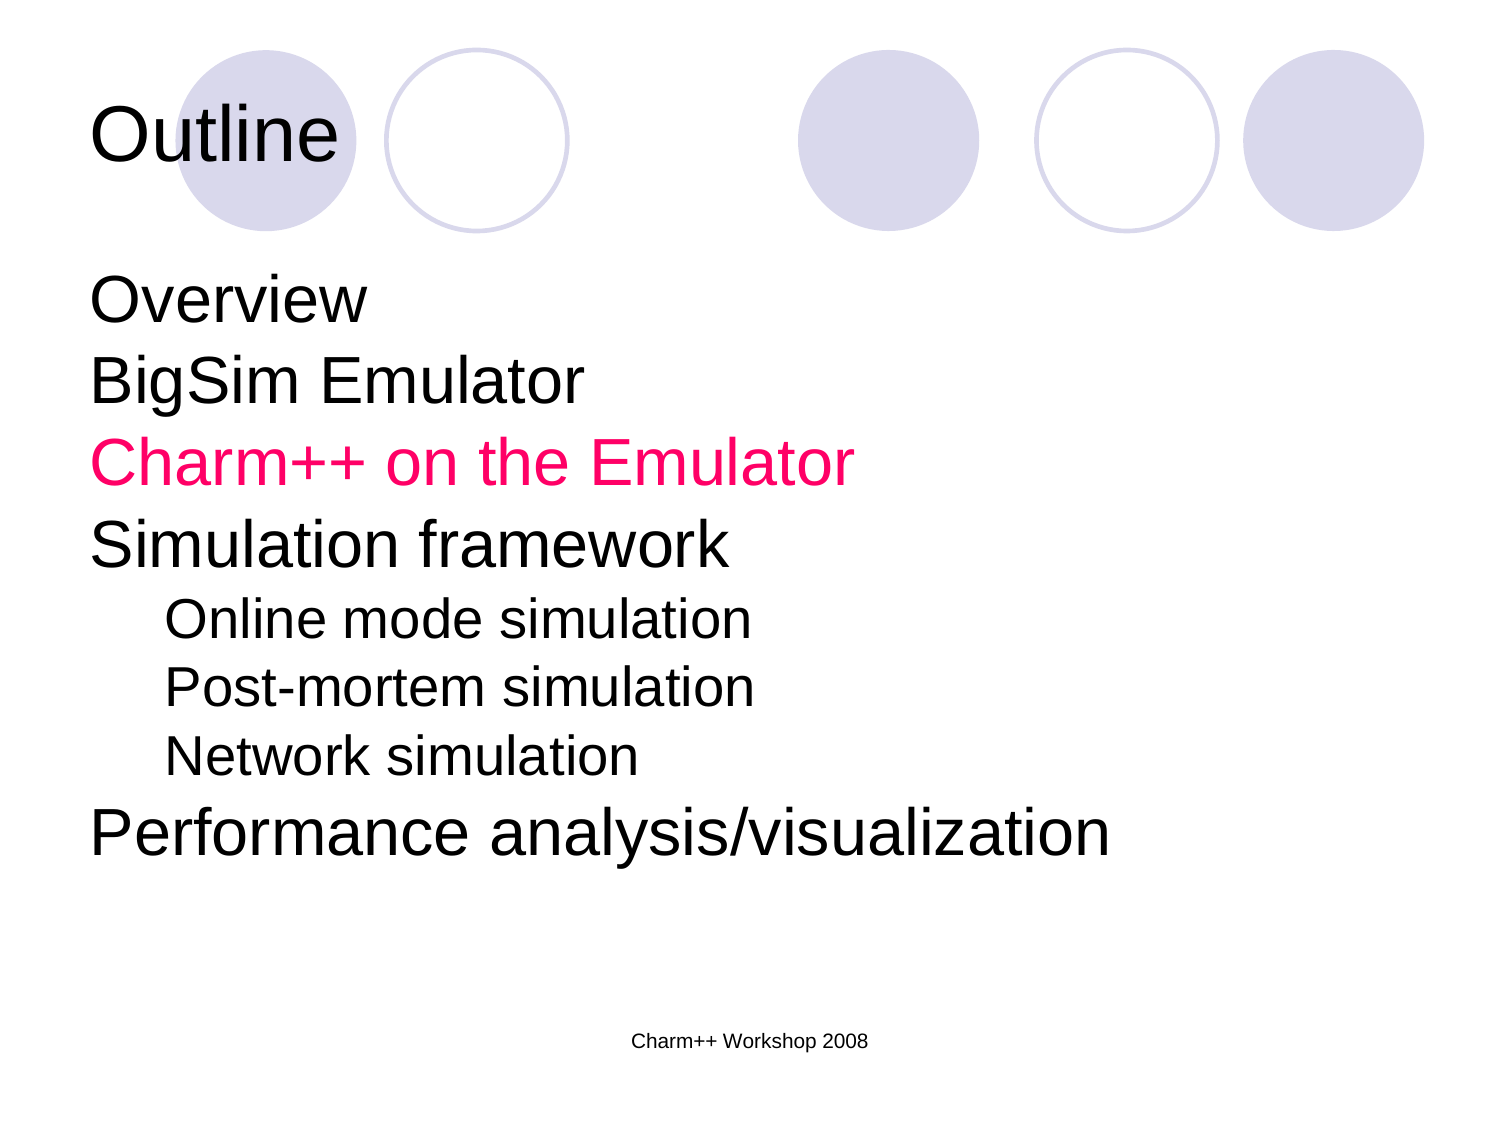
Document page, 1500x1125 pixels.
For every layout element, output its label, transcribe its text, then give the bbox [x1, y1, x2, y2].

title Outline [75, 45, 1426, 233]
list Overview BigSim Emulator Charm++ on the Emulator Simulation framework Online mode simulation Post-mortem simulation Network simulation Performance analysis/visualization [75, 262, 1426, 1006]
